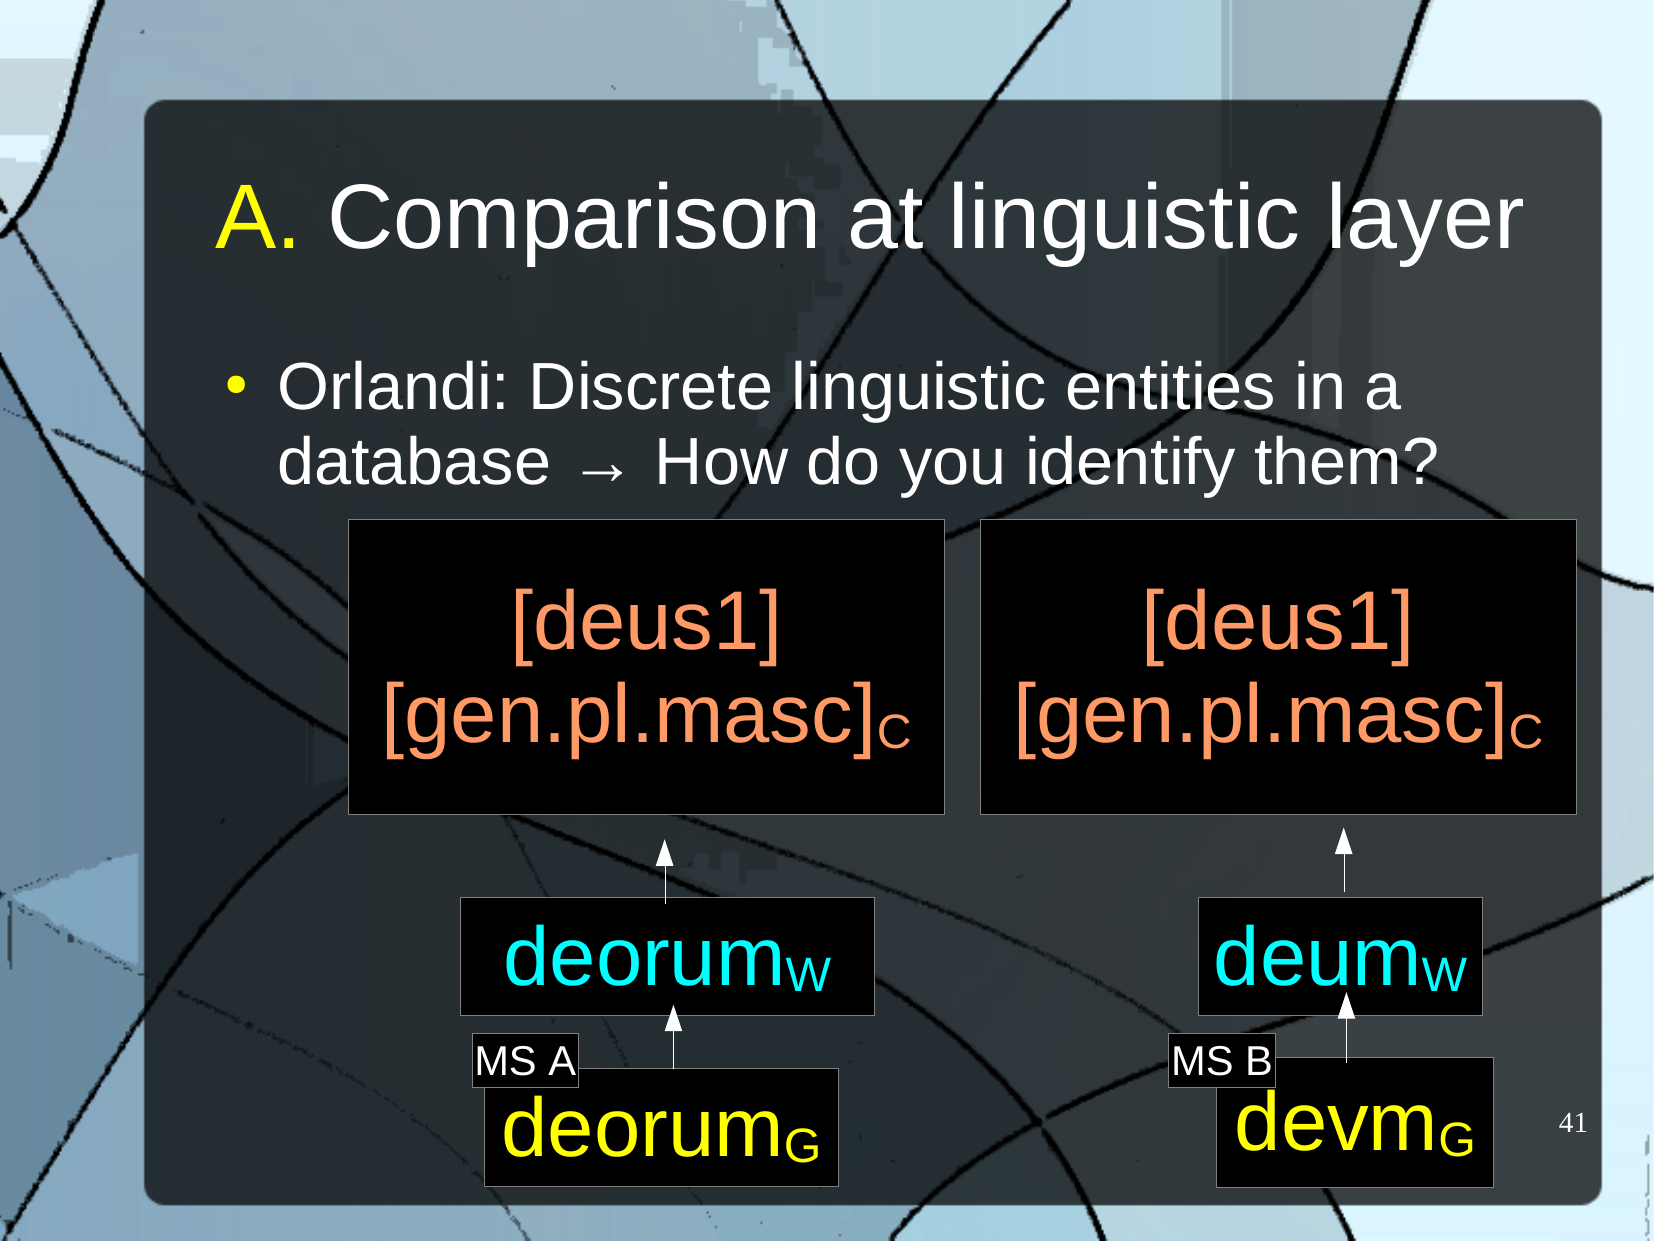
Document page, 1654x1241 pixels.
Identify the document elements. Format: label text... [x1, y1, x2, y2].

text_box [deus1] [gen.pl.masc]C [348, 519, 945, 815]
text_box devmG [1216, 1057, 1494, 1188]
text_box deorumG [484, 1068, 839, 1187]
text_box MS B [1168, 1033, 1276, 1088]
text_box deorumW [460, 897, 875, 1016]
title A. Comparison at linguistic layer [159, 108, 1583, 325]
text_box MS A [472, 1033, 579, 1088]
text_box [deus1] [gen.pl.masc]C [980, 519, 1577, 815]
list Orlandi: Discrete linguistic entities in a database → How do you identify them? [206, 349, 1524, 1069]
text_box deumW [1198, 897, 1483, 1016]
picture [0, 0, 1654, 1241]
